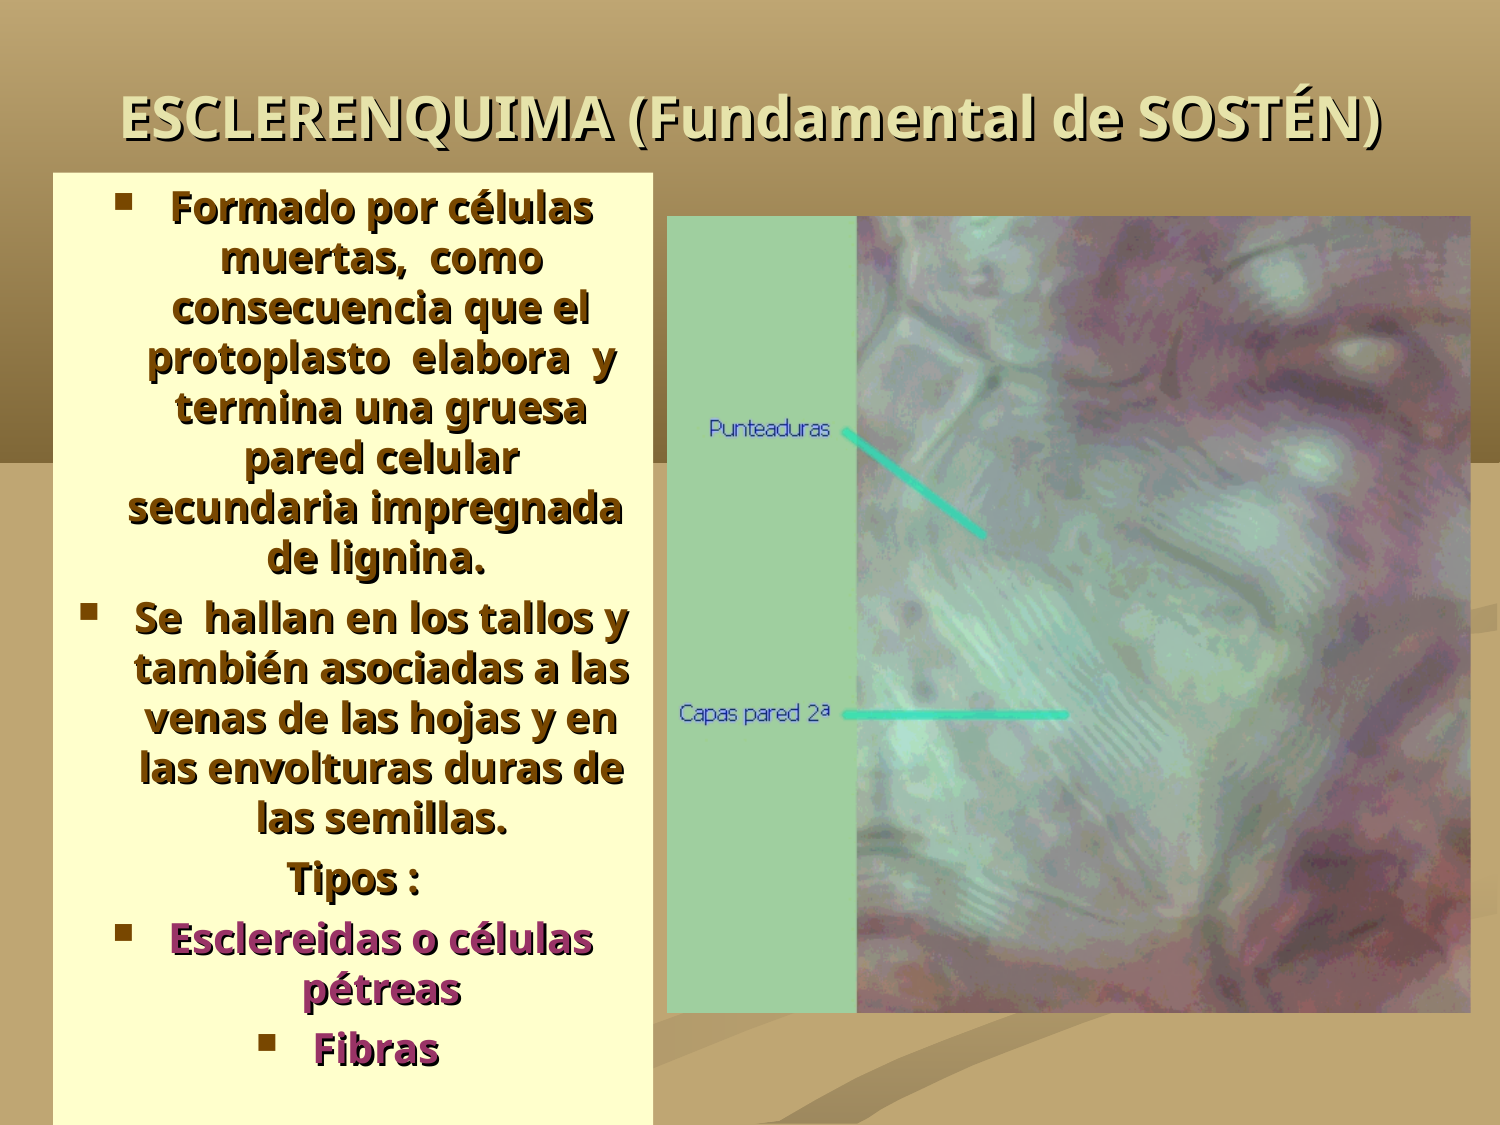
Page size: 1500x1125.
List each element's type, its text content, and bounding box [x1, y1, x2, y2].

text_box [667, 216, 1471, 1013]
list Formado por células muertas, como consecuencia que el protoplasto elabora y termina una gruesa pared celular secundaria impregnada de lignina. Se hallan en los tallos y también asociadas a las venas de las hojas y en las envolturas duras de las semillas. Tipos : Esclereidas o células pétreas Fibras [53, 172, 654, 1090]
title ESCLERENQUIMA (Fundamental de SOSTÉN) [75, 45, 1426, 185]
